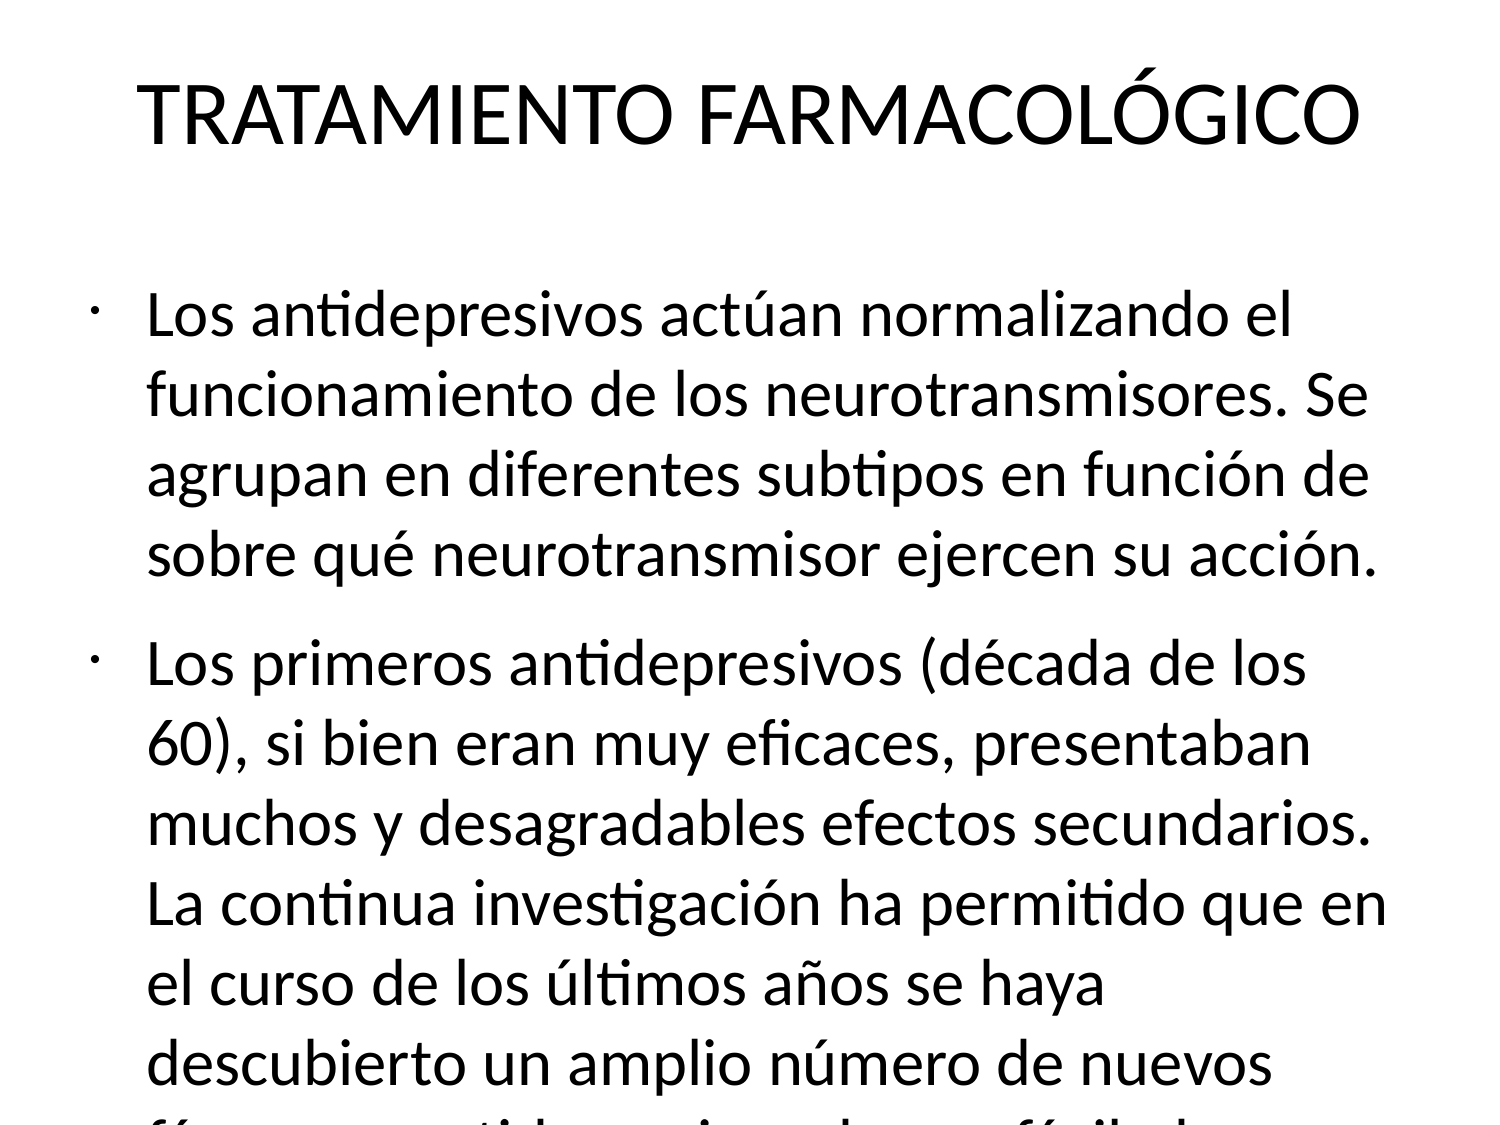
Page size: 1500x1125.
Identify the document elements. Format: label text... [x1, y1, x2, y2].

title TRATAMIENTO FARMACOLÓGICO [75, 45, 1425, 233]
list Los antidepresivos actúan normalizando el funcionamiento de los neurotransmisores. Se agrupan en diferentes subtipos en función de sobre qué neurotransmisor ejercen su acción. Los primeros antidepresivos (década de los 60), si bien eran muy eficaces, presentaban muchos y desagradables efectos secundarios. La continua investigación ha permitido que en el curso de los últimos años se haya descubierto un amplio número de nuevos fármacos antidepresivos de uso fácil, de eficacia elevada y con efectos secundarios muy escasos. De la gran variedad de antidepresivos existentes en el momento actual no es posible afirmar qué antidepresivo es el mejor. [75, 262, 1425, 1005]
